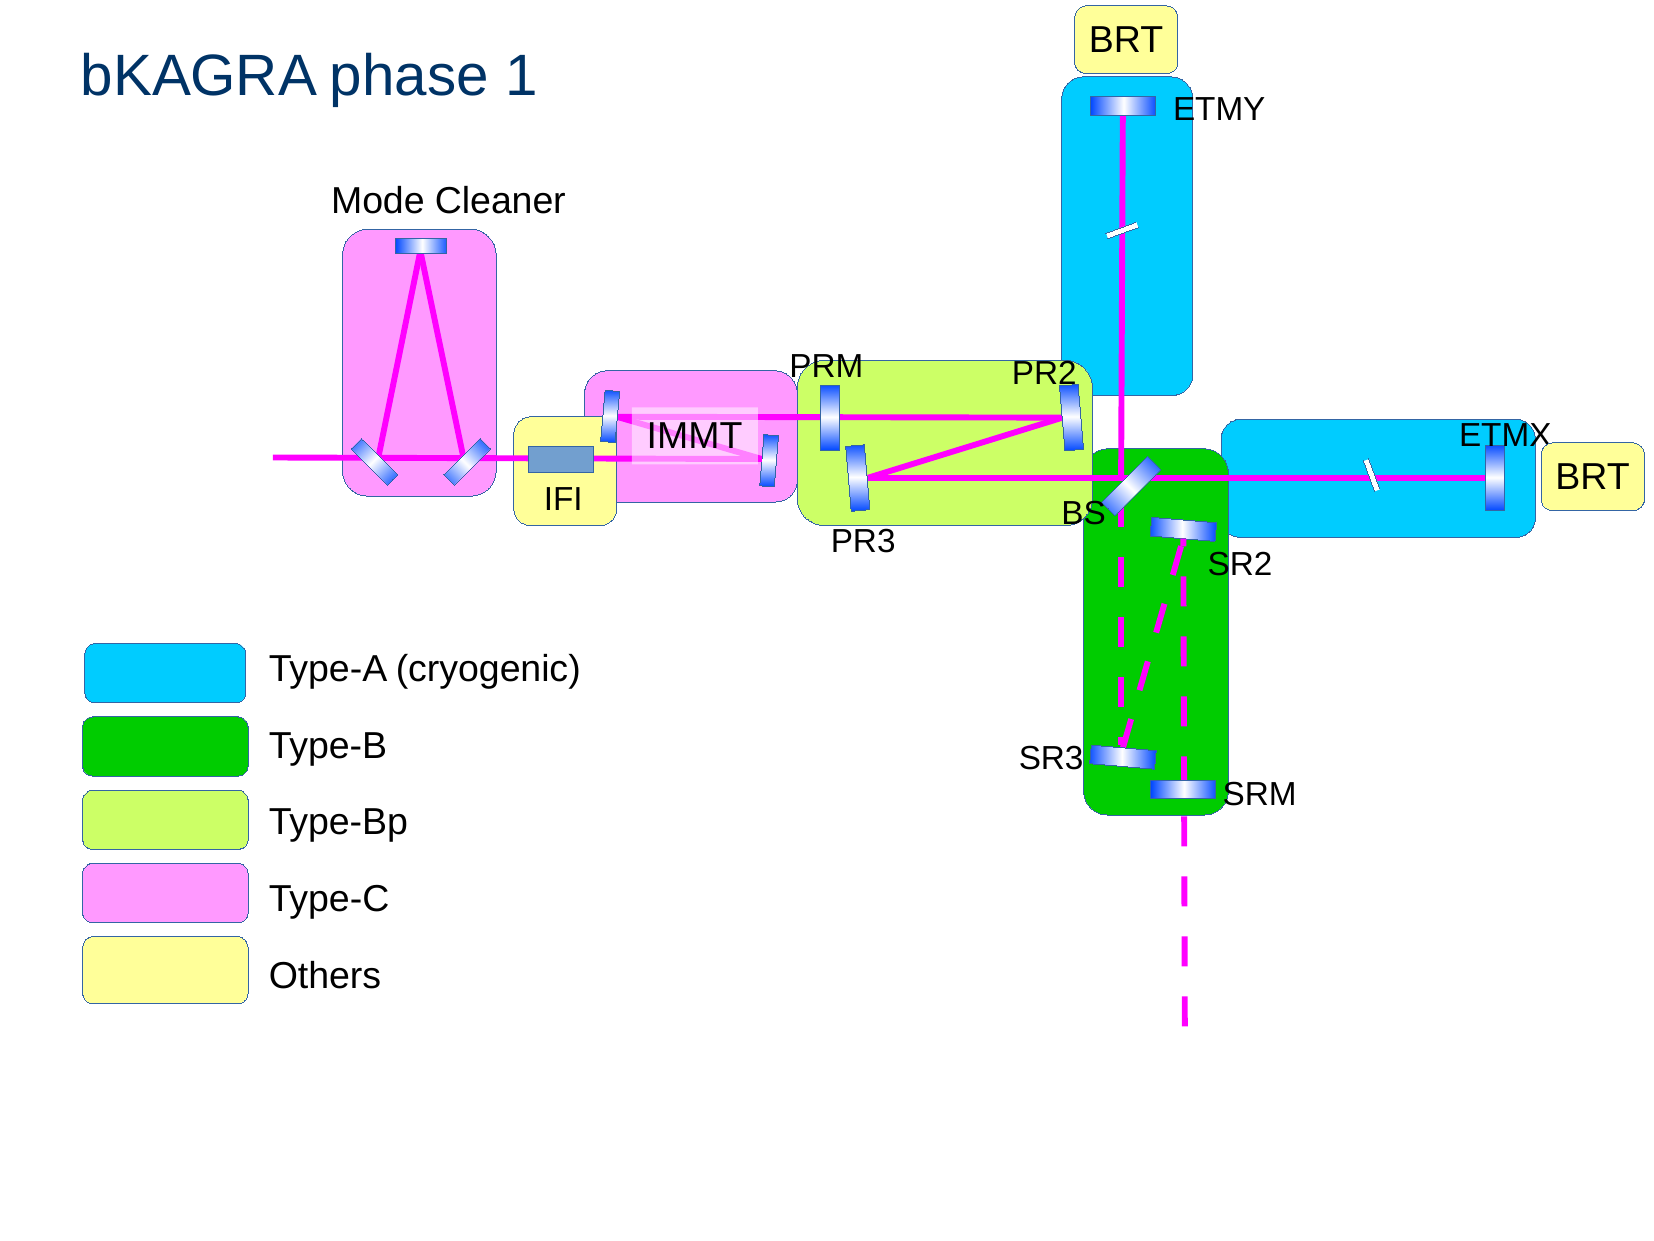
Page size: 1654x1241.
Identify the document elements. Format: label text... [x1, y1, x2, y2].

text_box [82, 936, 249, 1004]
text_box bKAGRA phase 1 [66, 35, 1016, 116]
text_box PRM [774, 340, 886, 393]
text_box IMMT [631, 407, 758, 465]
text_box [82, 716, 249, 777]
text_box [82, 863, 249, 923]
text_box SRM [1207, 768, 1312, 821]
text_box BRT [1541, 442, 1645, 511]
text_box Type-C [253, 870, 405, 928]
text_box Type-B [254, 716, 403, 774]
text_box ETMX [1444, 408, 1567, 461]
text_box Others [253, 947, 397, 1004]
text_box [1061, 76, 1193, 396]
text_box [513, 360, 1536, 816]
text_box [84, 643, 246, 703]
text_box BS [1046, 487, 1121, 540]
text_box PR3 [816, 515, 911, 568]
text_box BRT [1074, 5, 1178, 74]
text_box Mode Cleaner [316, 172, 581, 230]
text_box [82, 790, 249, 850]
text_box Type-Bp [254, 793, 423, 851]
text_box PR2 [997, 347, 1097, 400]
text_box SR3 [1003, 732, 1099, 785]
text_box IFI [529, 473, 632, 526]
text_box ETMY [1158, 82, 1281, 135]
text_box [342, 230, 497, 497]
text_box Type-A (cryogenic) [253, 639, 596, 697]
text_box SR2 [1192, 538, 1291, 591]
